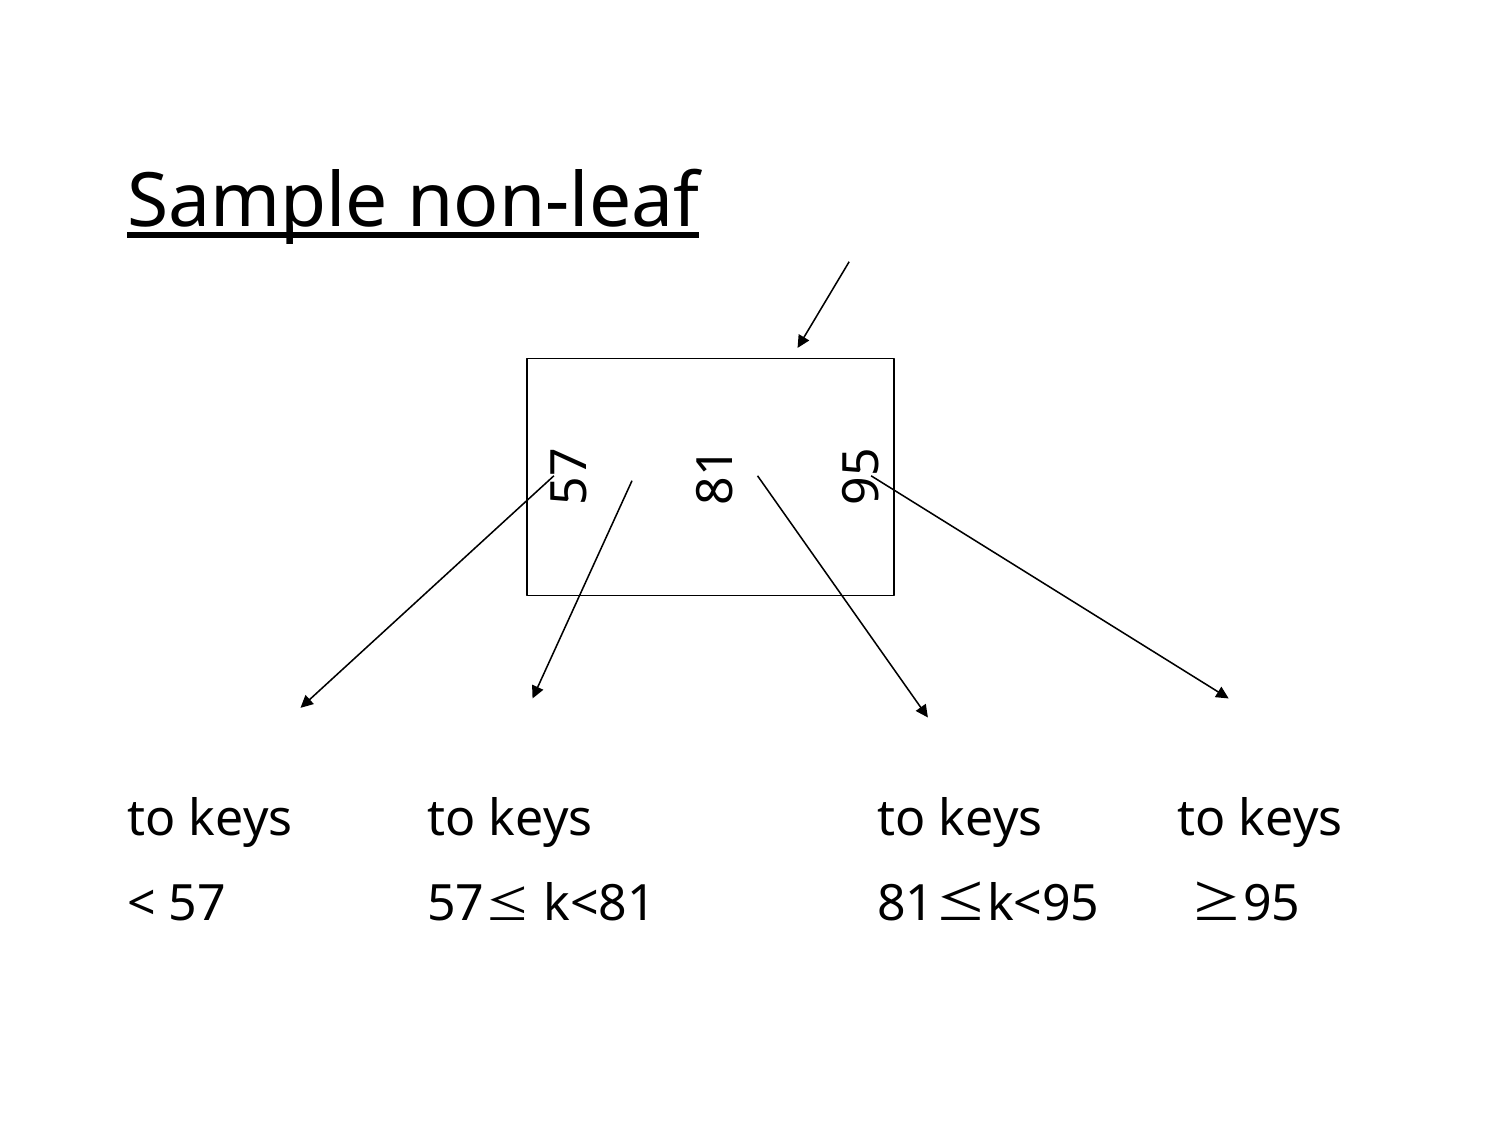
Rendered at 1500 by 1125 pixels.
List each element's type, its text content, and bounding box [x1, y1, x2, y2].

title Sample non-leaf [112, 99, 1388, 288]
text_box 57 81 95 [526, 358, 895, 596]
list to keys to keys to keys to keys < 57 57 k<81 81k<95 95 [112, 324, 1388, 1000]
